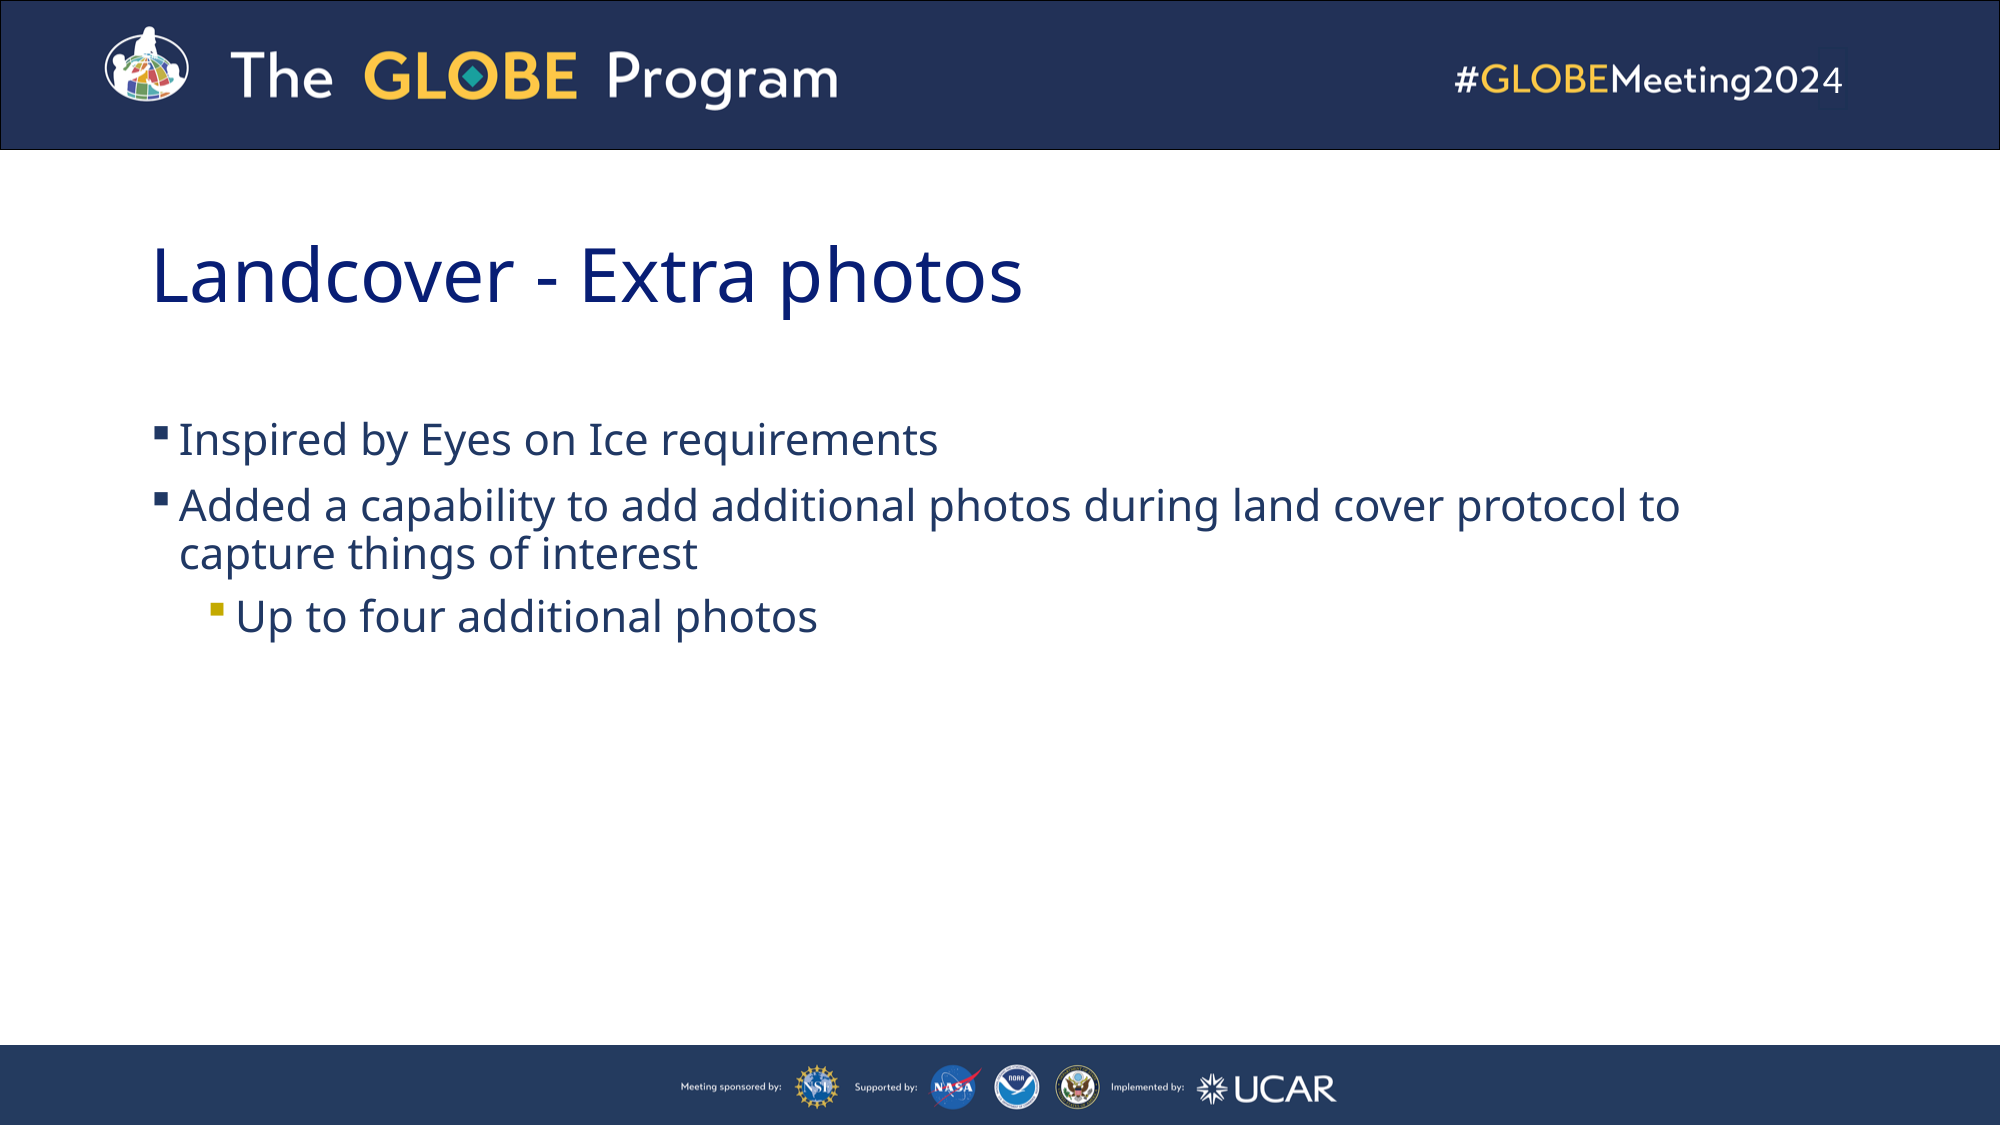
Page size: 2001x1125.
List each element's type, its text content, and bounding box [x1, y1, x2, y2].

picture [1, 1, 1999, 149]
list Inspired by Eyes on Ice requirements Added a capability to add additional photos during land cover protocol to capture things of interest Up to four additional photos [135, 410, 1861, 956]
title Landcover - Extra photos [135, 230, 1861, 385]
picture [0, 1045, 2000, 1125]
